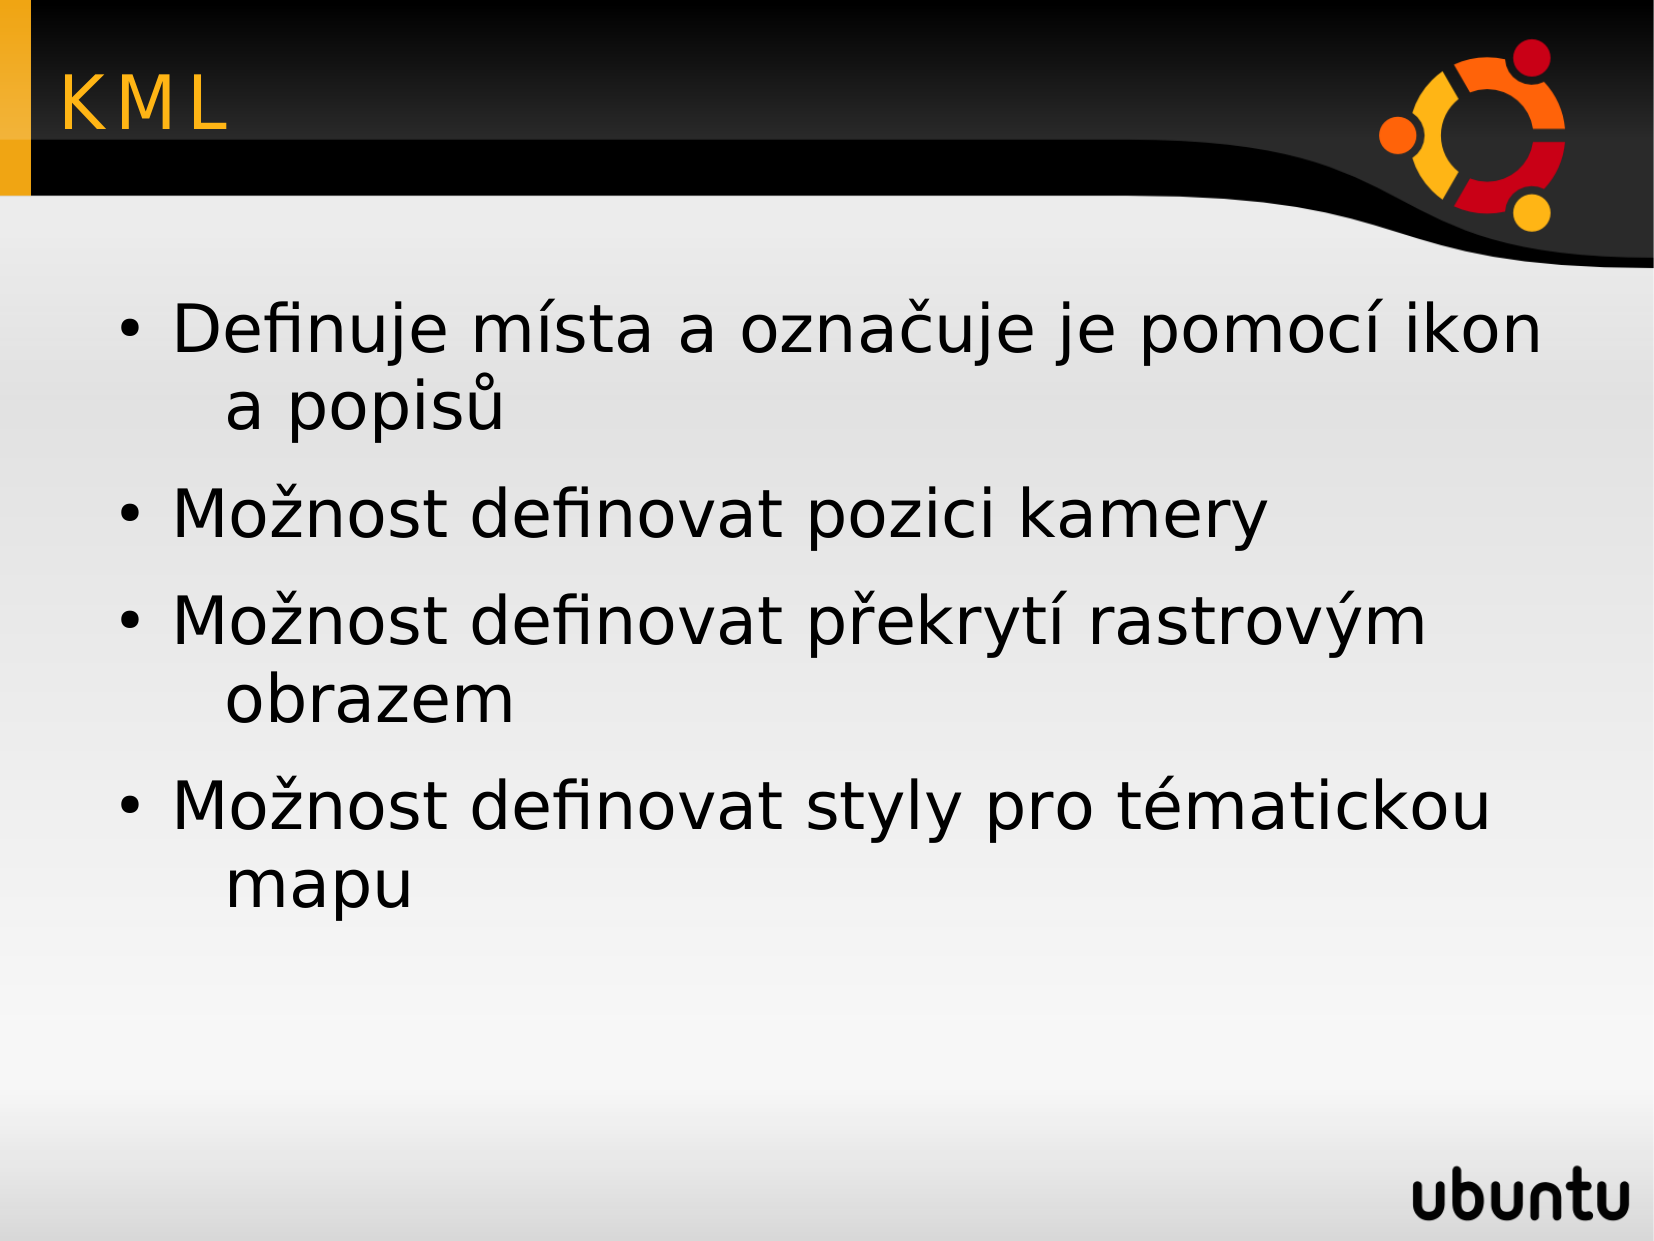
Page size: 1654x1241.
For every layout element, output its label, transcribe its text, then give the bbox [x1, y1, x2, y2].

picture [0, 0, 1654, 1241]
title KML [59, 29, 1270, 178]
list Definuje místa a označuje je pomocí ikon a popisů Možnost definovat pozici kamery Možnost definovat překrytí rastrovým obrazem Možnost definovat styly pro tématickou mapu [82, 290, 1571, 1109]
